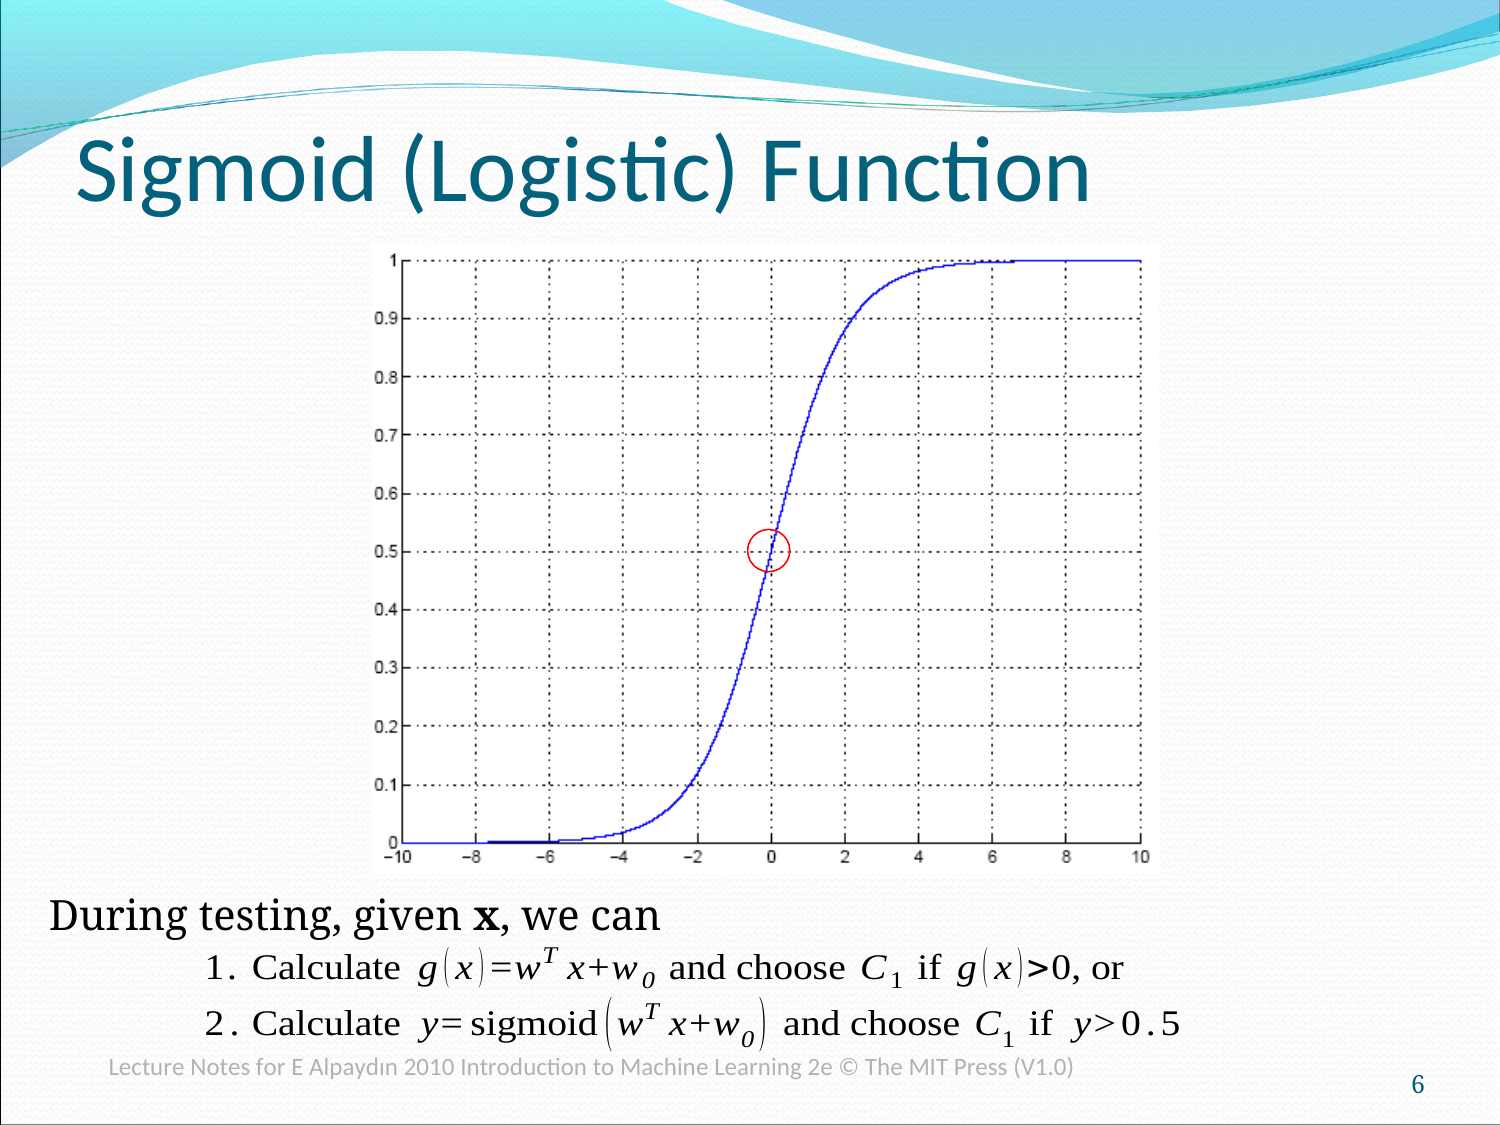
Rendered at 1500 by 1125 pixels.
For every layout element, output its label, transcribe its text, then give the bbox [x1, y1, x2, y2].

text_box <number> [1299, 1042, 1426, 1103]
chart [194, 940, 1199, 1042]
text_box Lecture Notes for E Alpaydın 2010 Introduction to Machine Learning 2e © The MIT Press (V1.0) [93, 1042, 1254, 1103]
text_box During testing, given x, we can [33, 881, 677, 948]
picture [0, 0, 1500, 1125]
text_box Sigmoid (Logistic) Function [75, 90, 1426, 221]
